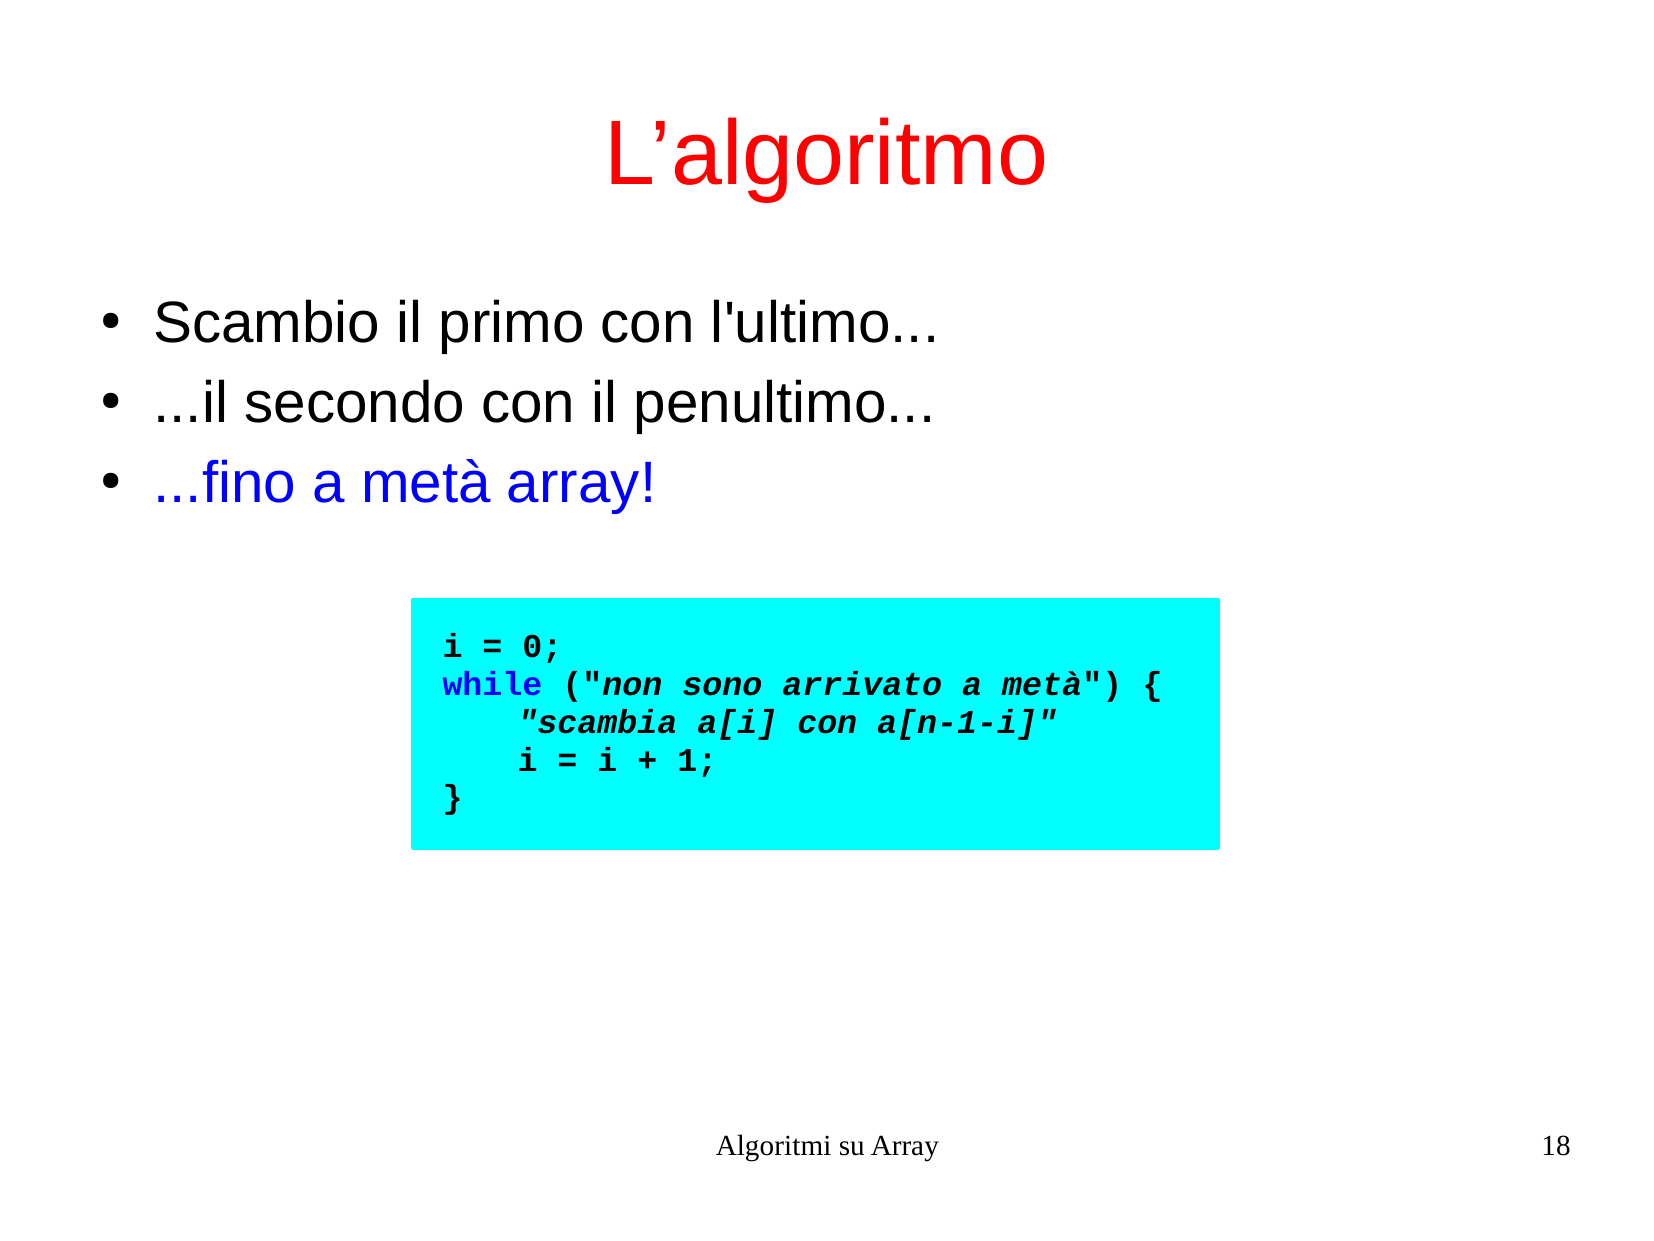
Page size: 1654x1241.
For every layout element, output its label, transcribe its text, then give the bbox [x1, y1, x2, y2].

list Scambio il primo con l'ultimo... ...il secondo con il penultimo... ...fino a metà array! [82, 290, 1571, 1109]
text_box i = 0; while ("non sono arrivato a metà") { "scambia a[i] con a[n-1-i]" i = i + 1; } [412, 600, 1219, 849]
title L’algoritmo [82, 49, 1571, 257]
